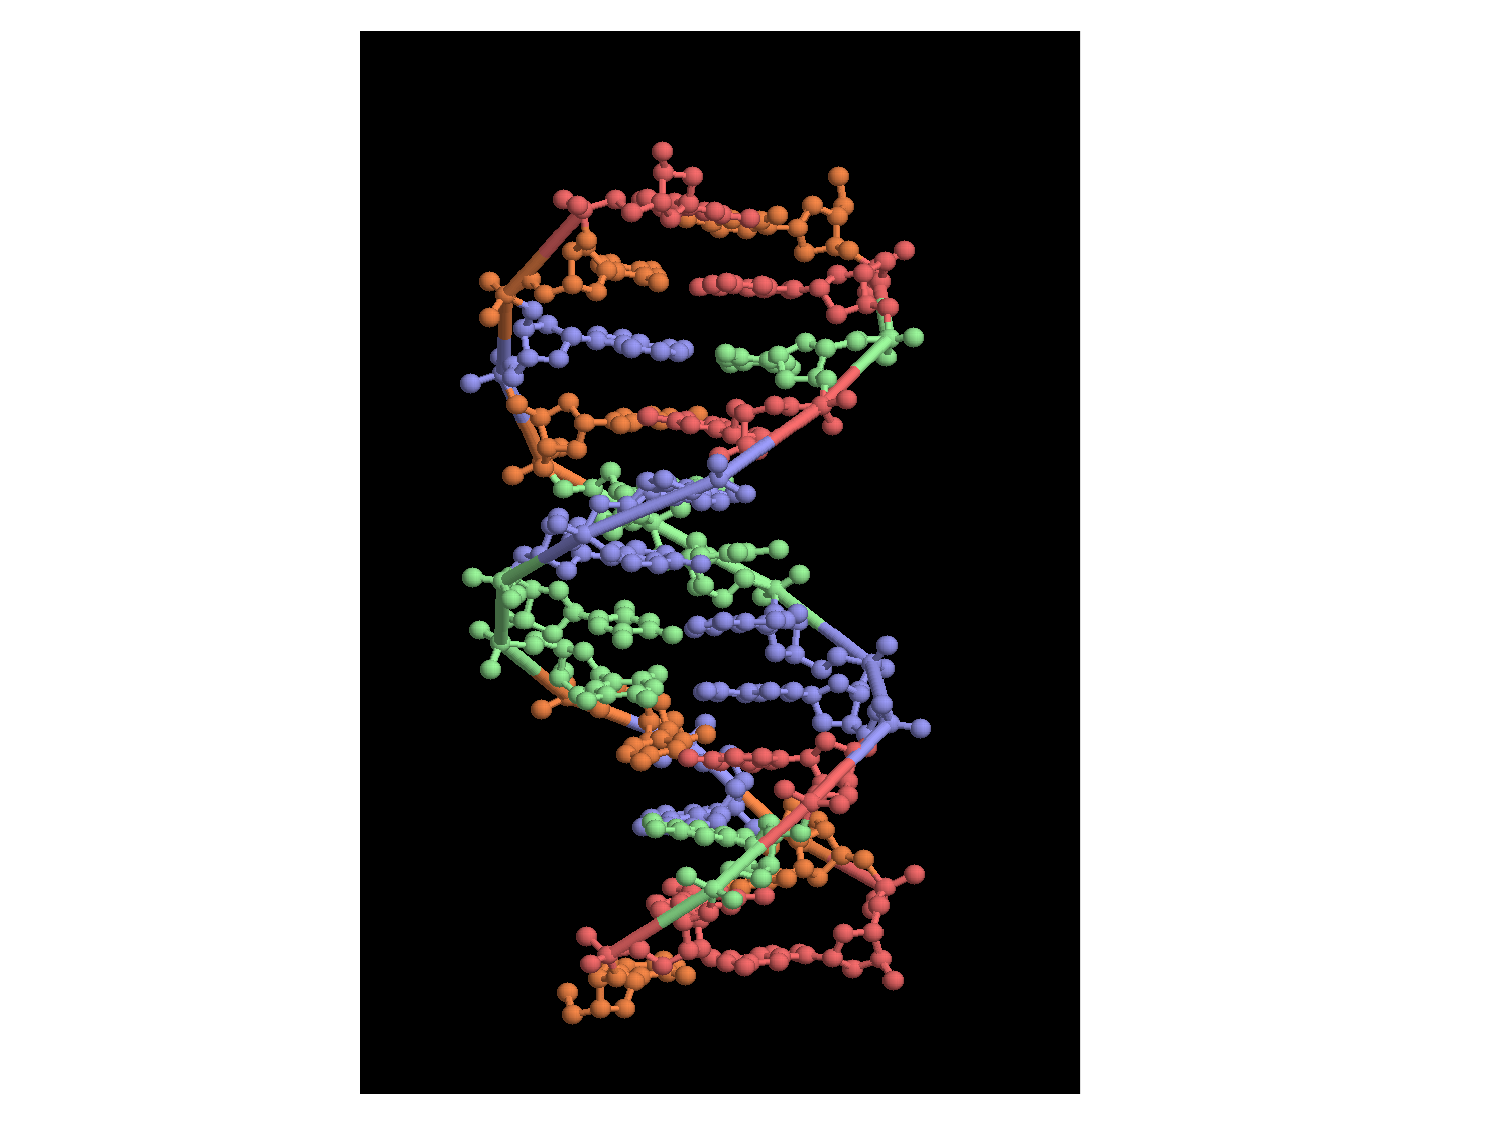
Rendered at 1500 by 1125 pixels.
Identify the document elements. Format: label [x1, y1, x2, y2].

picture [360, 30, 1081, 1094]
